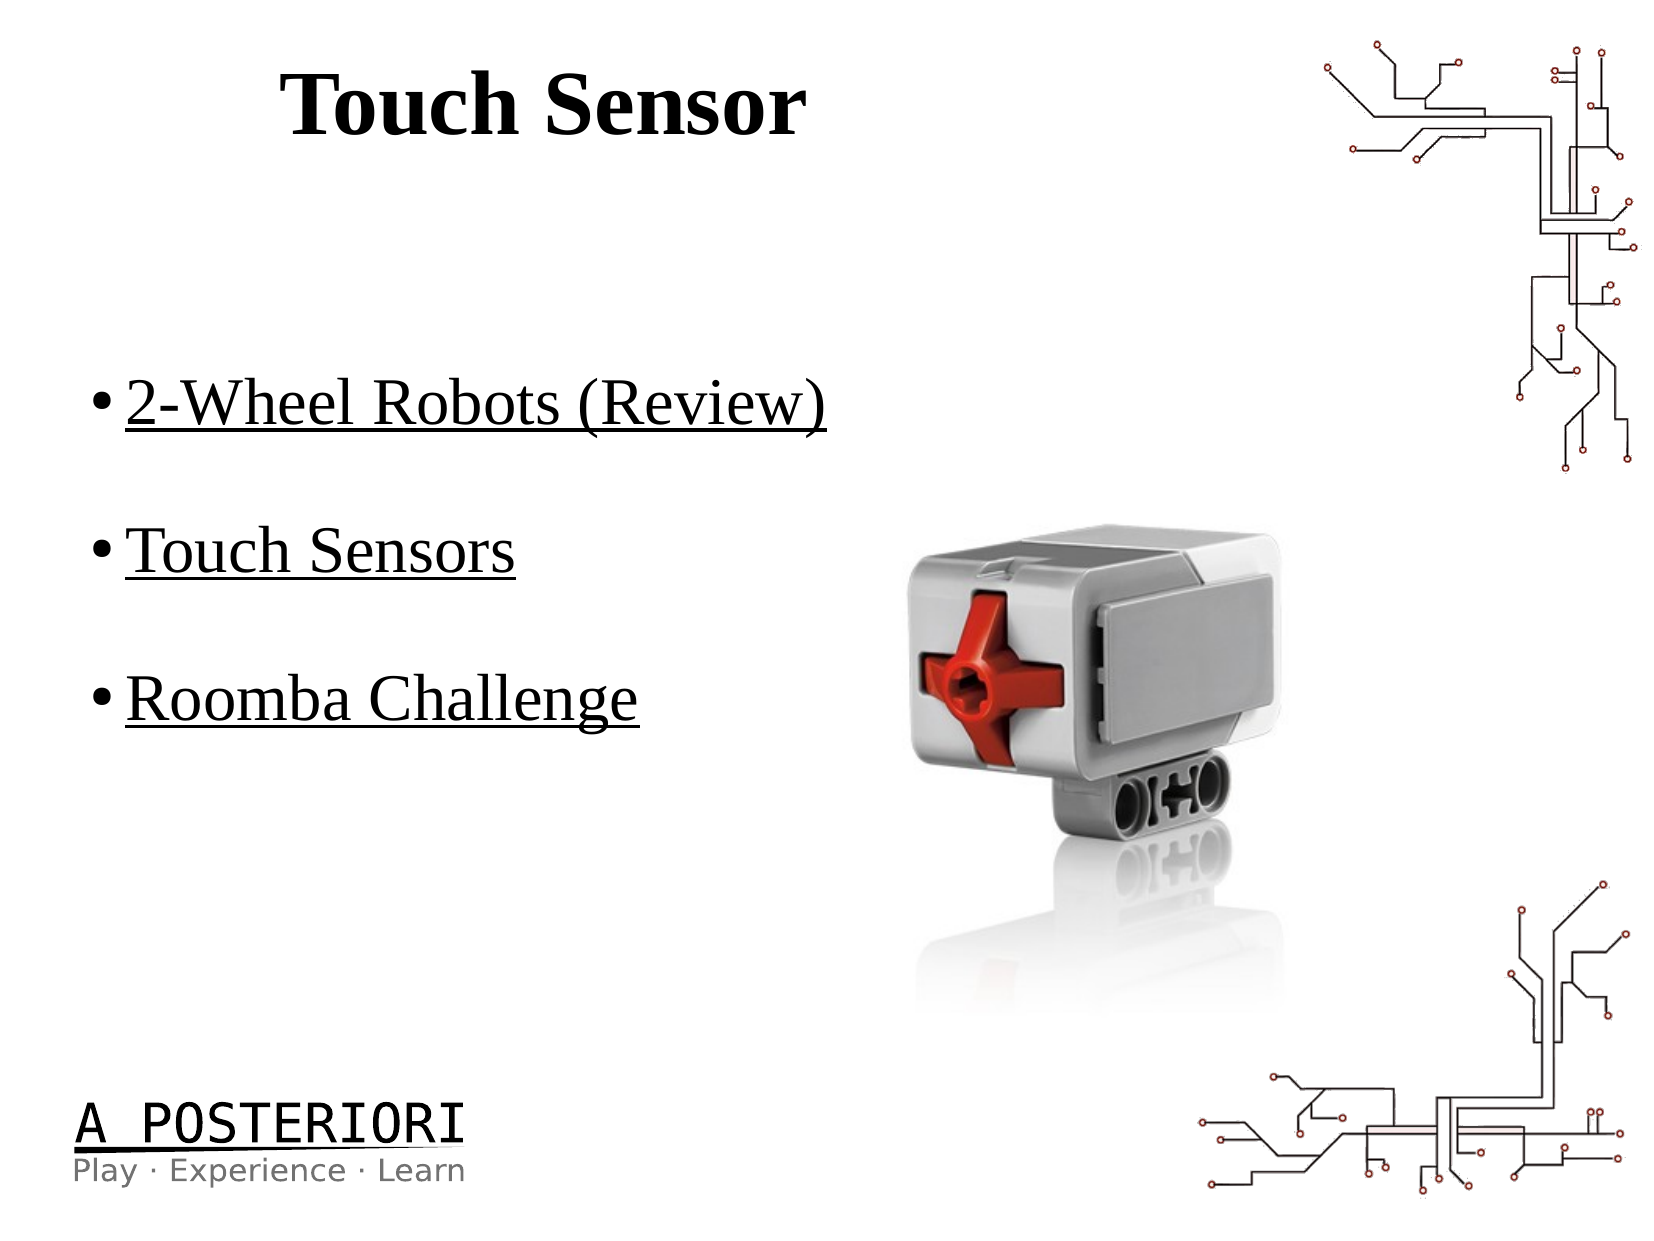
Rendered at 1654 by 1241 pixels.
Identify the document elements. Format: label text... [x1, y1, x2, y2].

subtitle 2-Wheel Robots (Review) Touch Sensors Roomba Challenge [90, 231, 1396, 796]
title Touch Sensor [11, 14, 1077, 192]
picture [73, 1101, 466, 1189]
picture [539, 35, 1654, 1201]
